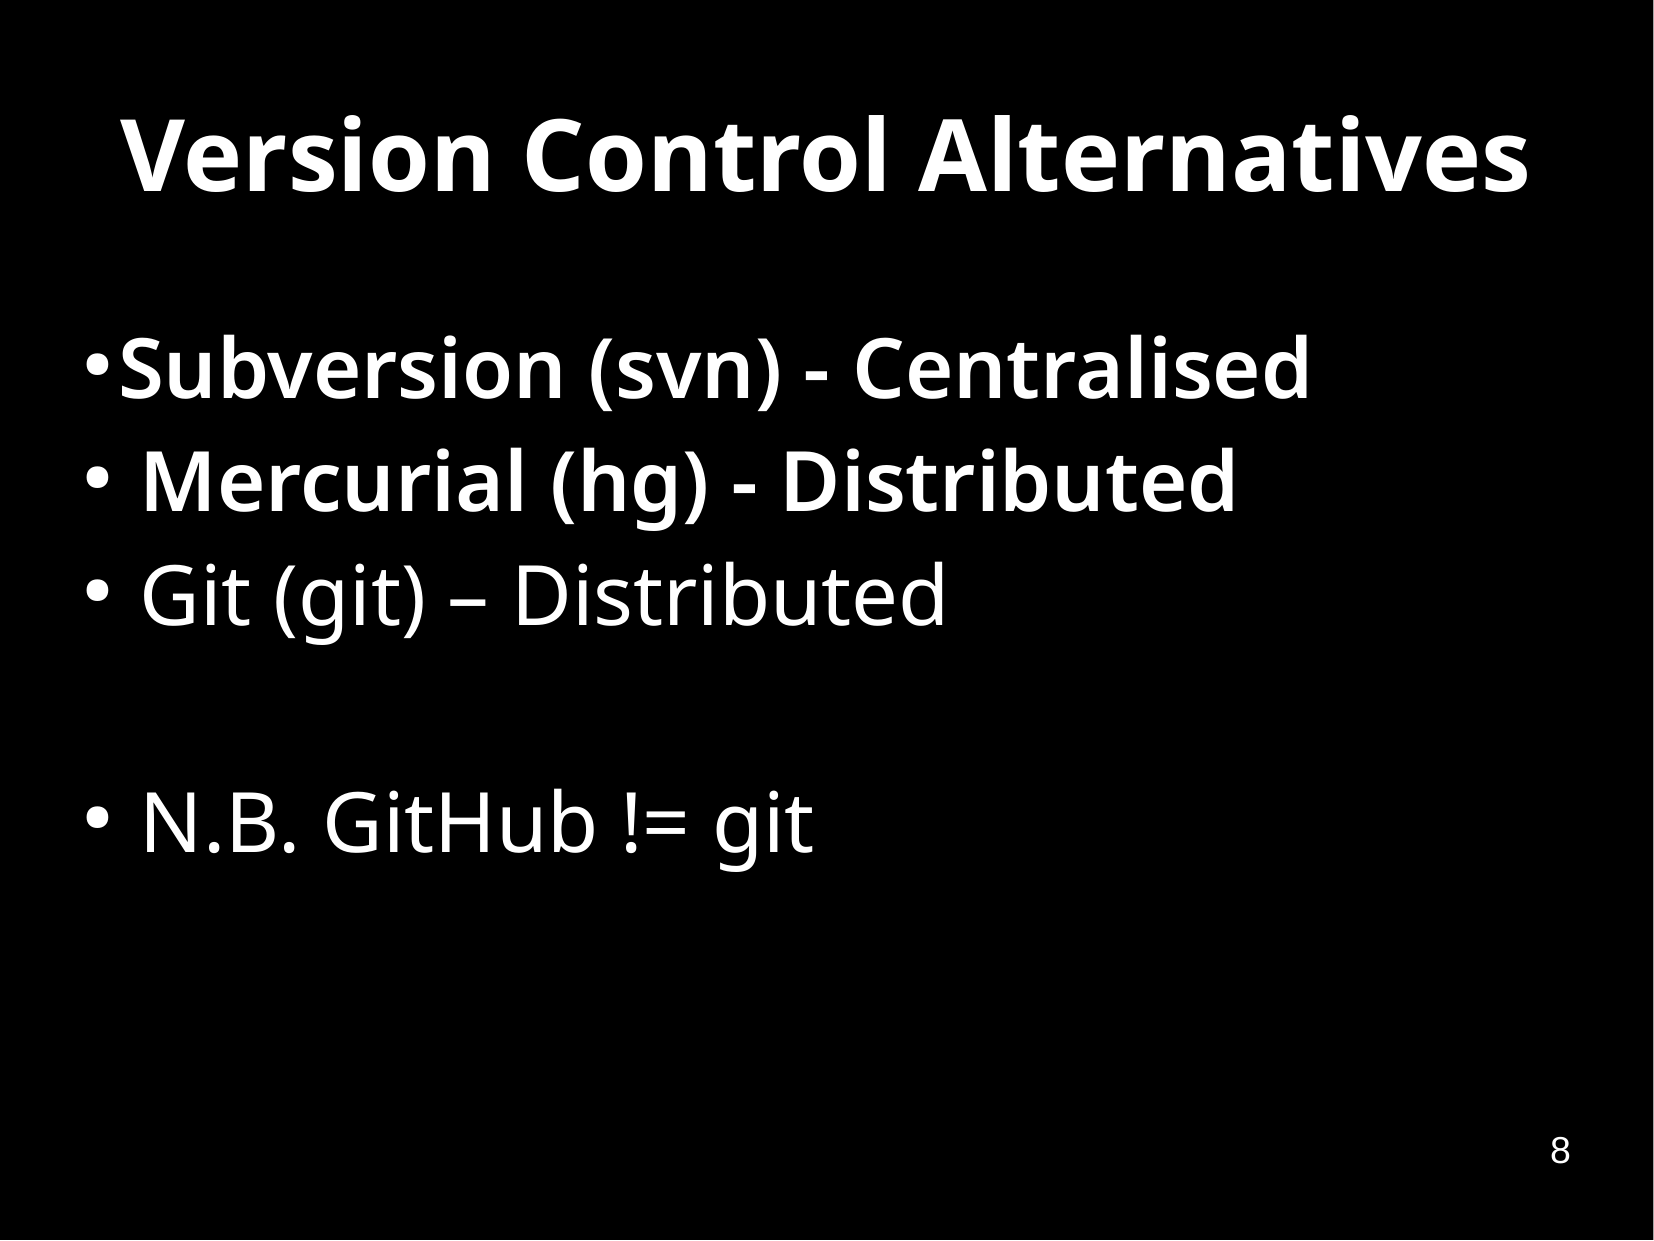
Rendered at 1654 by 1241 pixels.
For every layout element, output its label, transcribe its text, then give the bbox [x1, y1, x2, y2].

text_box 8 [1535, 1122, 1586, 1179]
subtitle Subversion (svn) - Centralised Mercurial (hg) - Distributed Git (git) – Distributed N.B. GitHub != git [82, 230, 1571, 1069]
title Version Control Alternatives [82, 49, 1571, 230]
